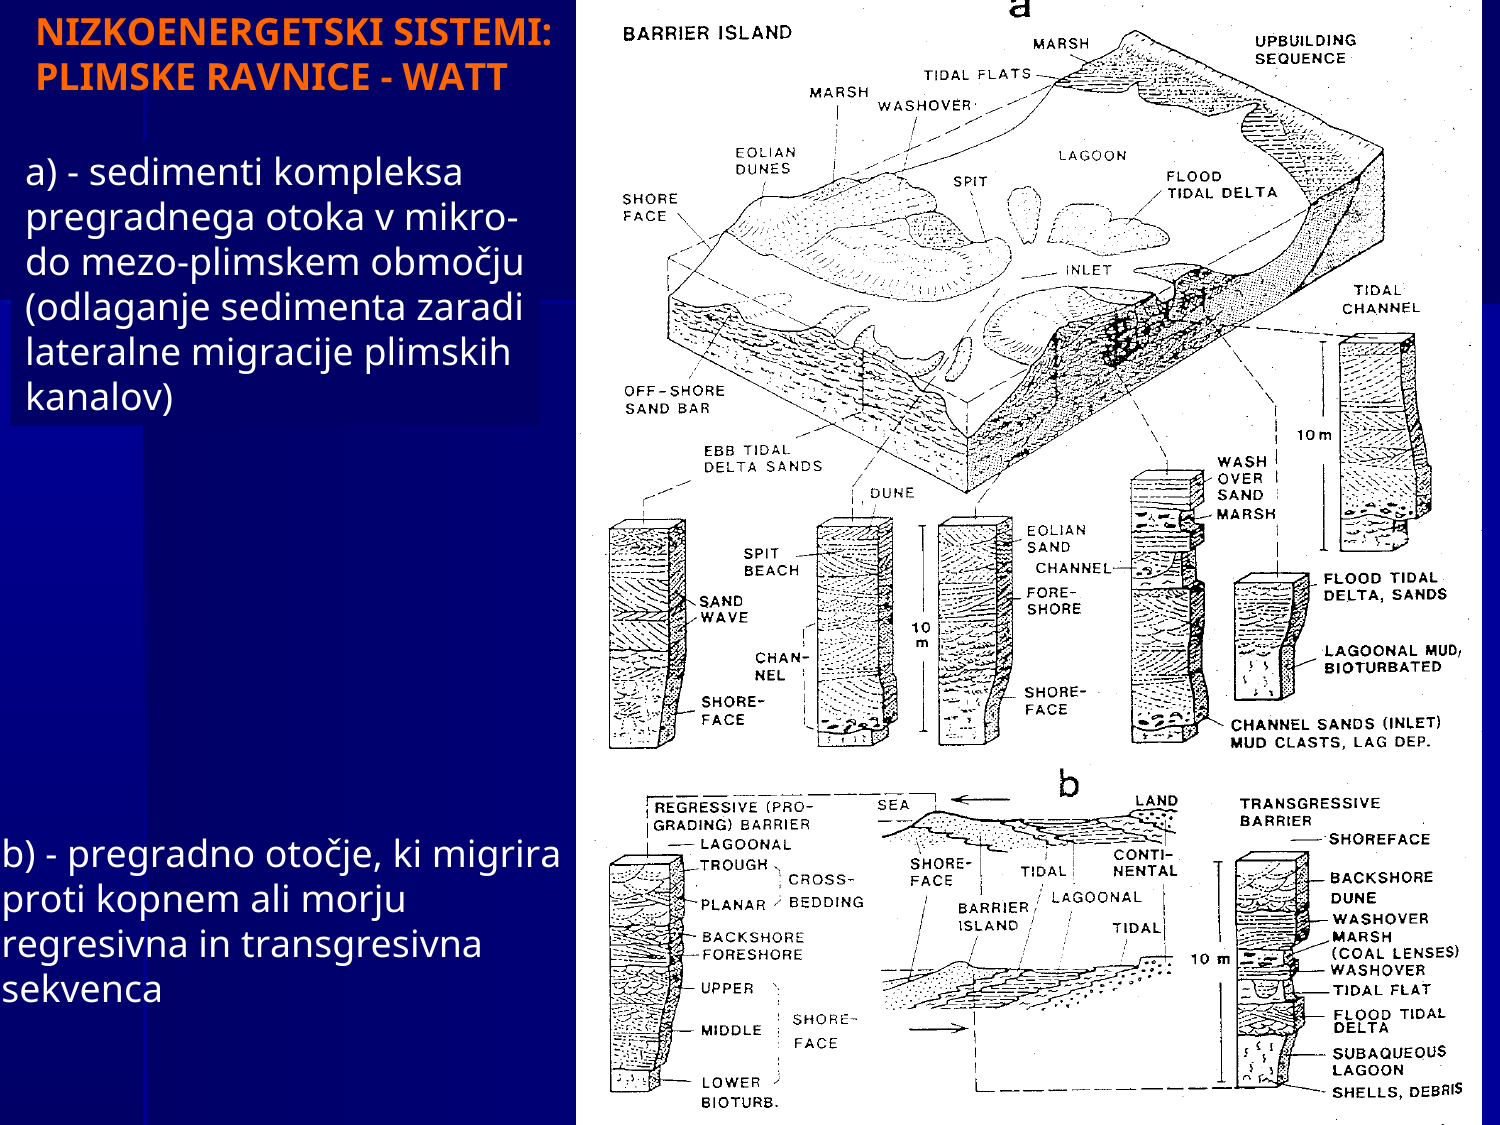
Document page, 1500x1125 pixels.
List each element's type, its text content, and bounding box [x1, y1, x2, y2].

text_box b) - pregradno otočje, ki migrira proti kopnem ali morju regresivna in transgresivna sekvenca [0, 822, 577, 1018]
text_box a) - sedimenti kompleksa pregradnega otoka v mikro- do mezo-plimskem območju (odlaganje sedimenta zaradi lateralne migracije plimskih kanalov) [10, 139, 541, 426]
picture [576, 0, 1482, 1125]
text_box NIZKOENERGETSKI SISTEMI: PLIMSKE RAVNICE - WATT [20, 0, 568, 106]
